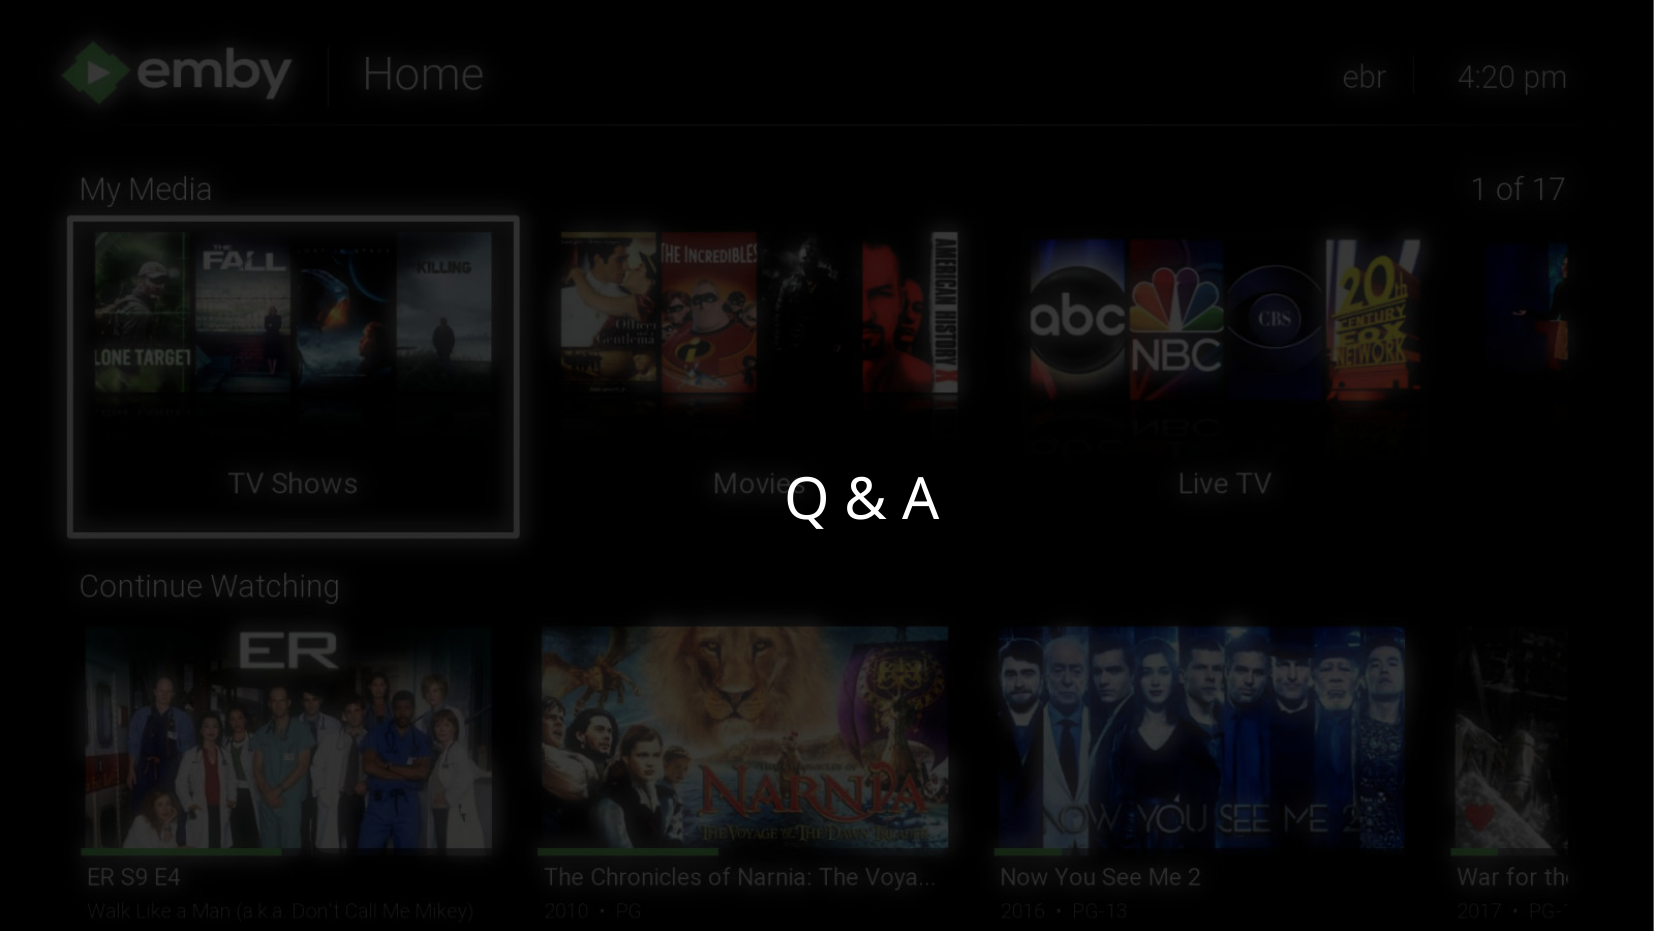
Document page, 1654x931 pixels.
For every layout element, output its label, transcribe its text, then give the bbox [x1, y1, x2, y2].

list Q & A [82, 240, 1571, 863]
picture [0, 0, 1654, 931]
